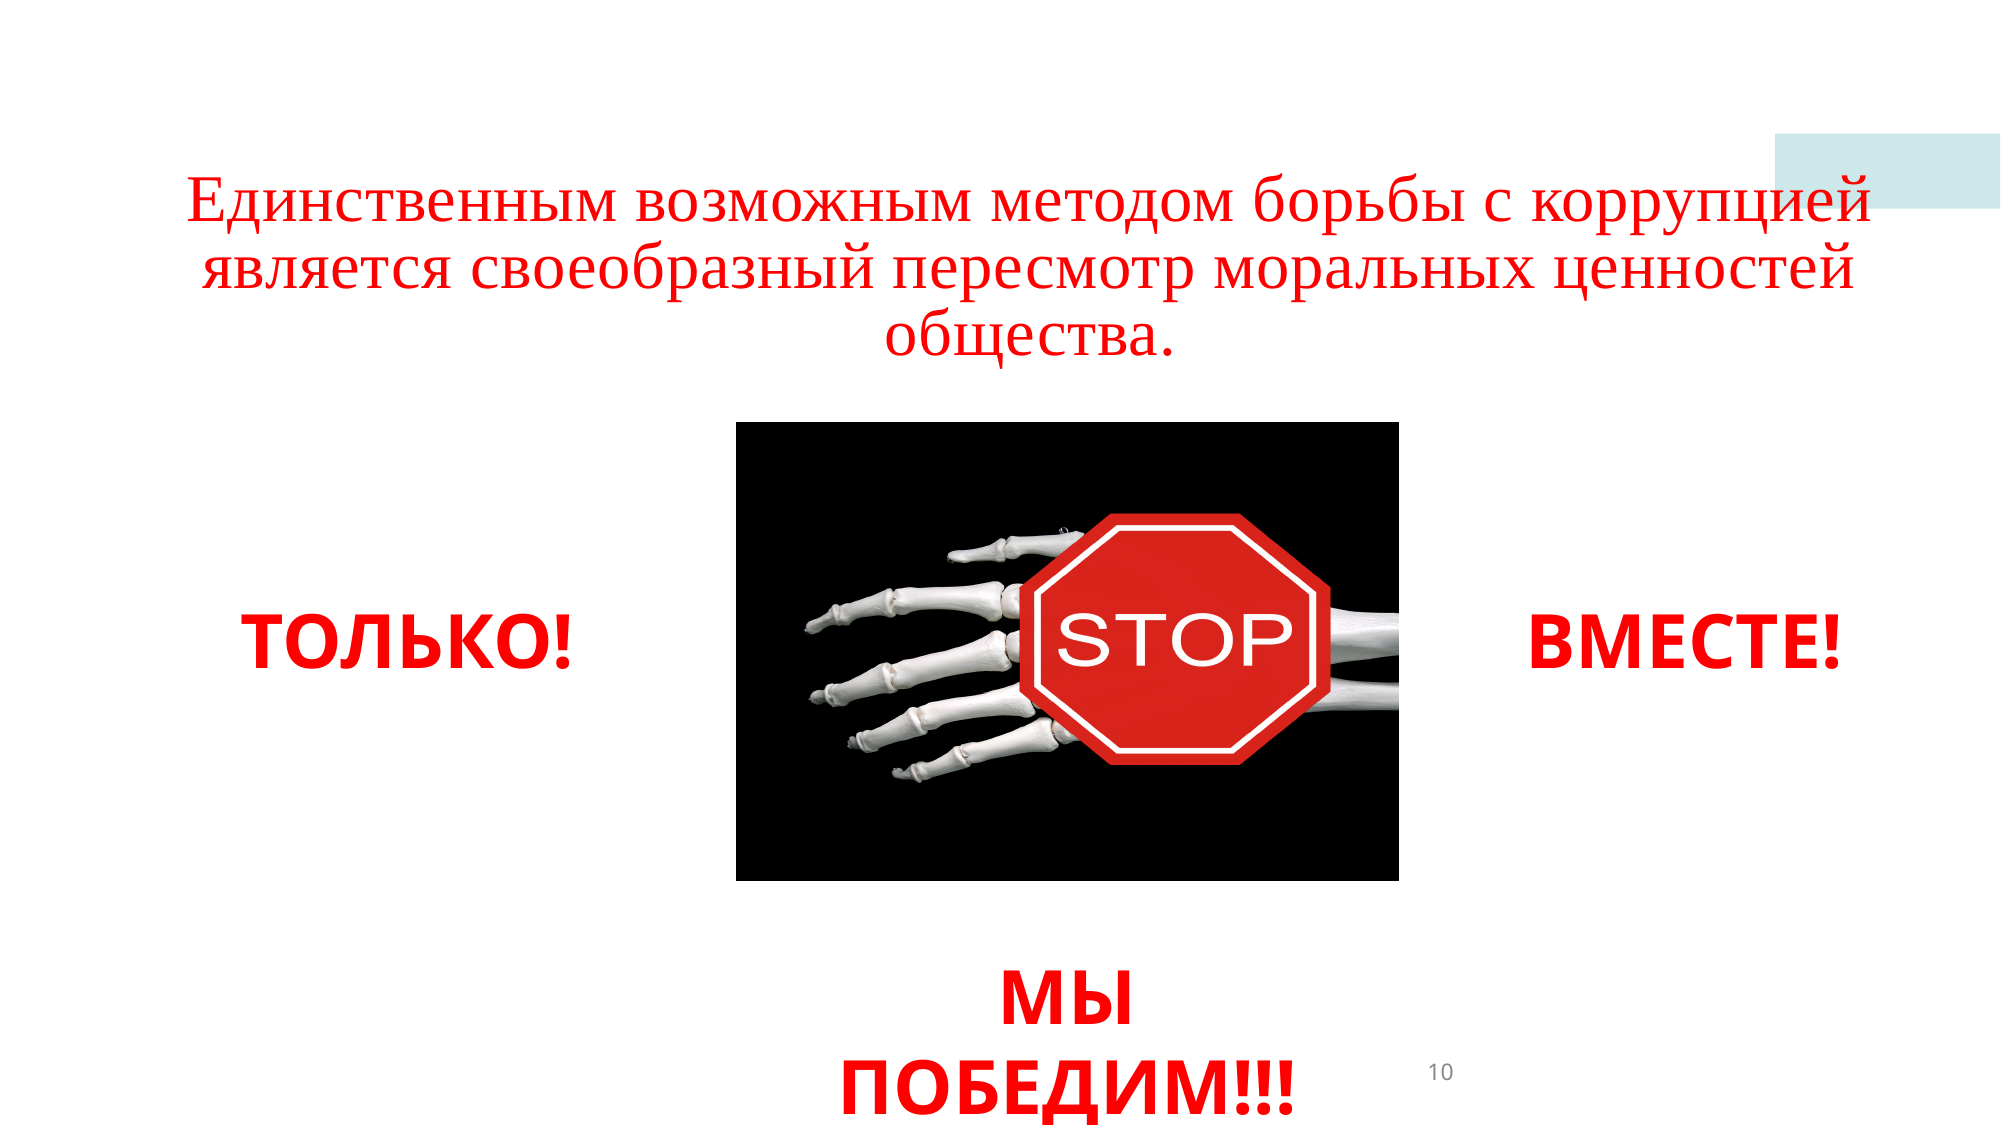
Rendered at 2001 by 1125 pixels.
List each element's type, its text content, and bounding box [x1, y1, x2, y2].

text_box ВМЕСТЕ! [1459, 586, 1910, 693]
text_box МЫ ПОБЕДИМ!!! [796, 941, 1339, 1048]
picture [736, 422, 1399, 881]
text_box ТОЛЬКО! [180, 585, 635, 692]
title Единственным возможным методом борьбы с коррупцией является своеобразный пересмотр моральных ценностей общества. [105, 159, 1956, 378]
text_box [1412, 1042, 1863, 1103]
